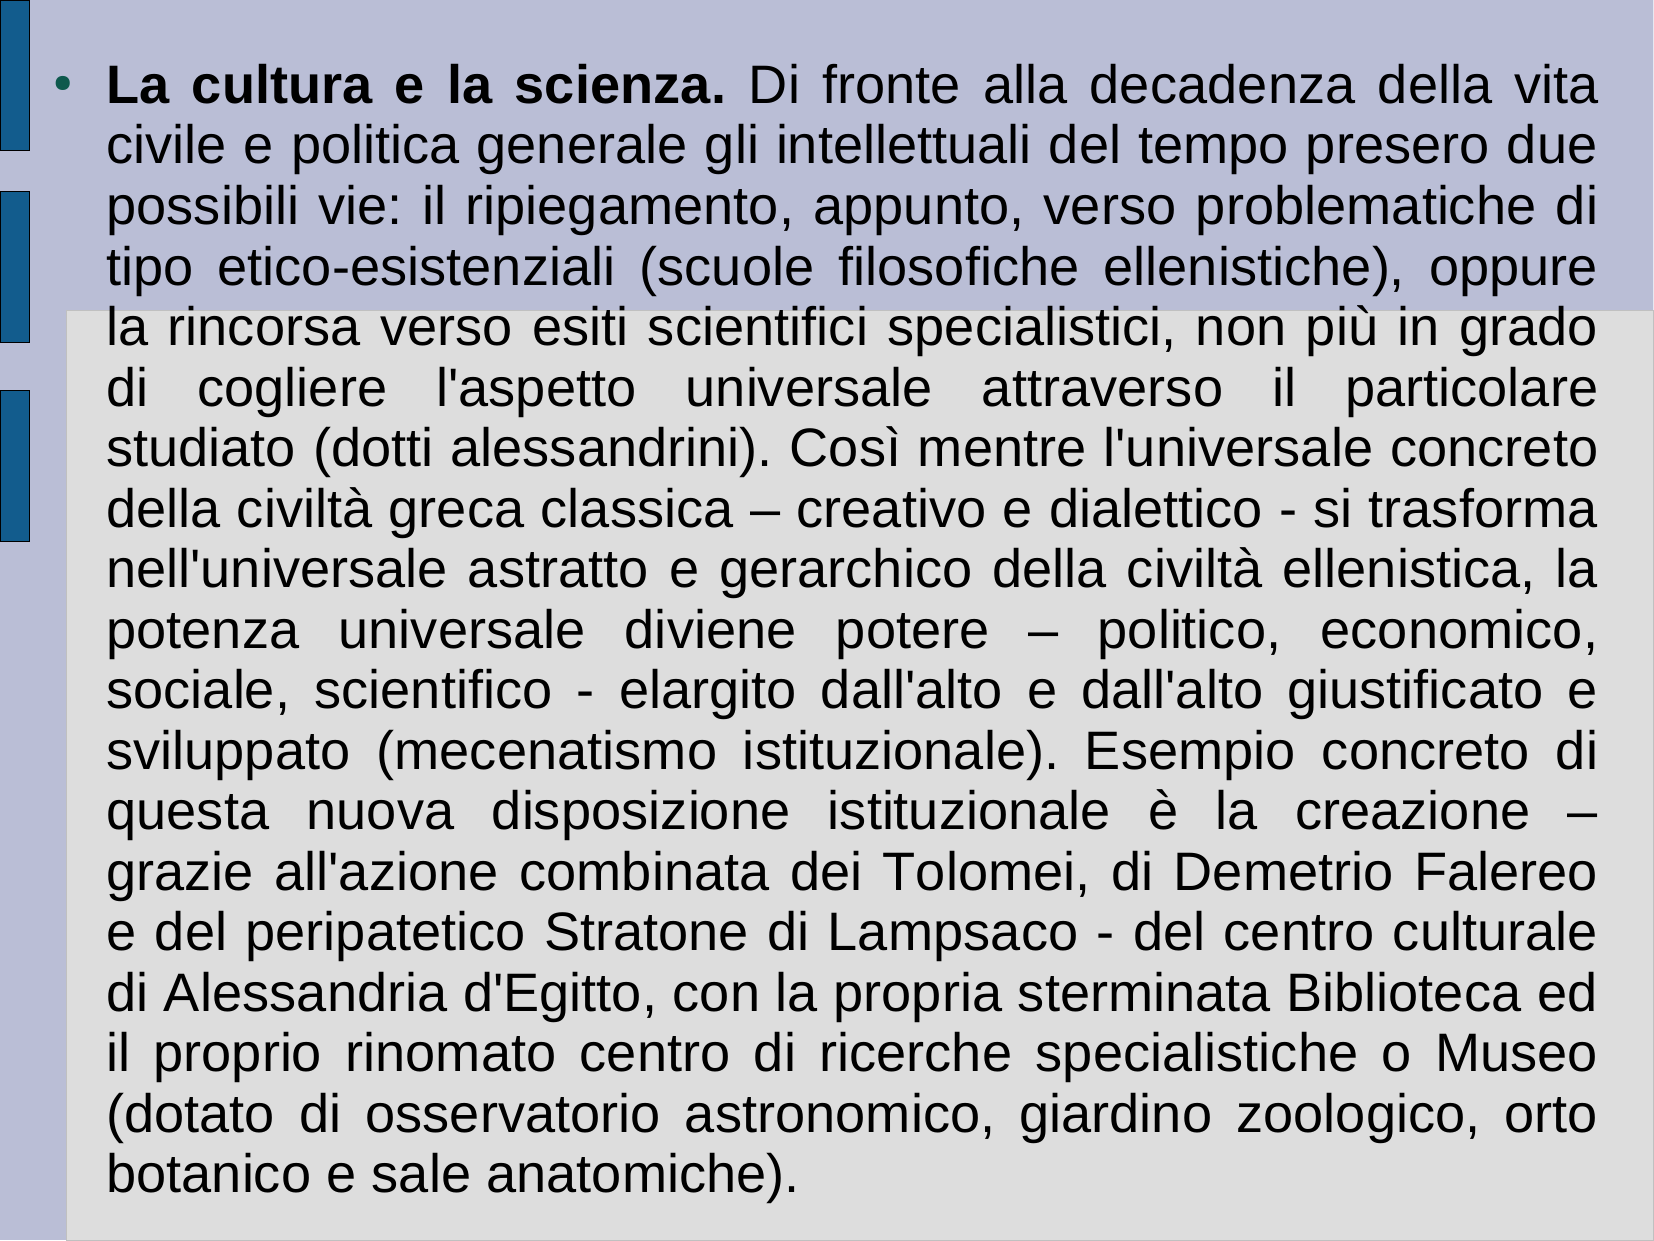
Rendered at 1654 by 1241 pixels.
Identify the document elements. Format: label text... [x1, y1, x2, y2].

list La cultura e la scienza. Di fronte alla decadenza della vita civile e politica generale gli intellettuali del tempo presero due possibili vie: il ripiegamento, appunto, verso problematiche di tipo etico-esistenziali (scuole filosofiche ellenistiche), oppure la rincorsa verso esiti scientifici specialistici, non più in grado di cogliere l'aspetto universale attraverso il particolare studiato (dotti alessandrini). Così mentre l'universale concreto della civiltà greca classica – creativo e dialettico - si trasforma nell'universale astratto e gerarchico della civiltà ellenistica, la potenza universale diviene potere – politico, economico, sociale, scientifico - elargito dall'alto e dall'alto giustificato e sviluppato (mecenatismo istituzionale). Esempio concreto di questa nuova disposizione istituzionale è la creazione – grazie all'azione combinata dei Tolomei, di Demetrio Falereo e del peripatetico Stratone di Lampsaco - del centro culturale di Alessandria d'Egitto, con la propria sterminata Biblioteca ed il proprio rinomato centro di ricerche specialistiche o Museo (dotato di osservatorio astronomico, giardino zoologico, orto botanico e sale anatomiche). [35, 54, 1601, 1207]
